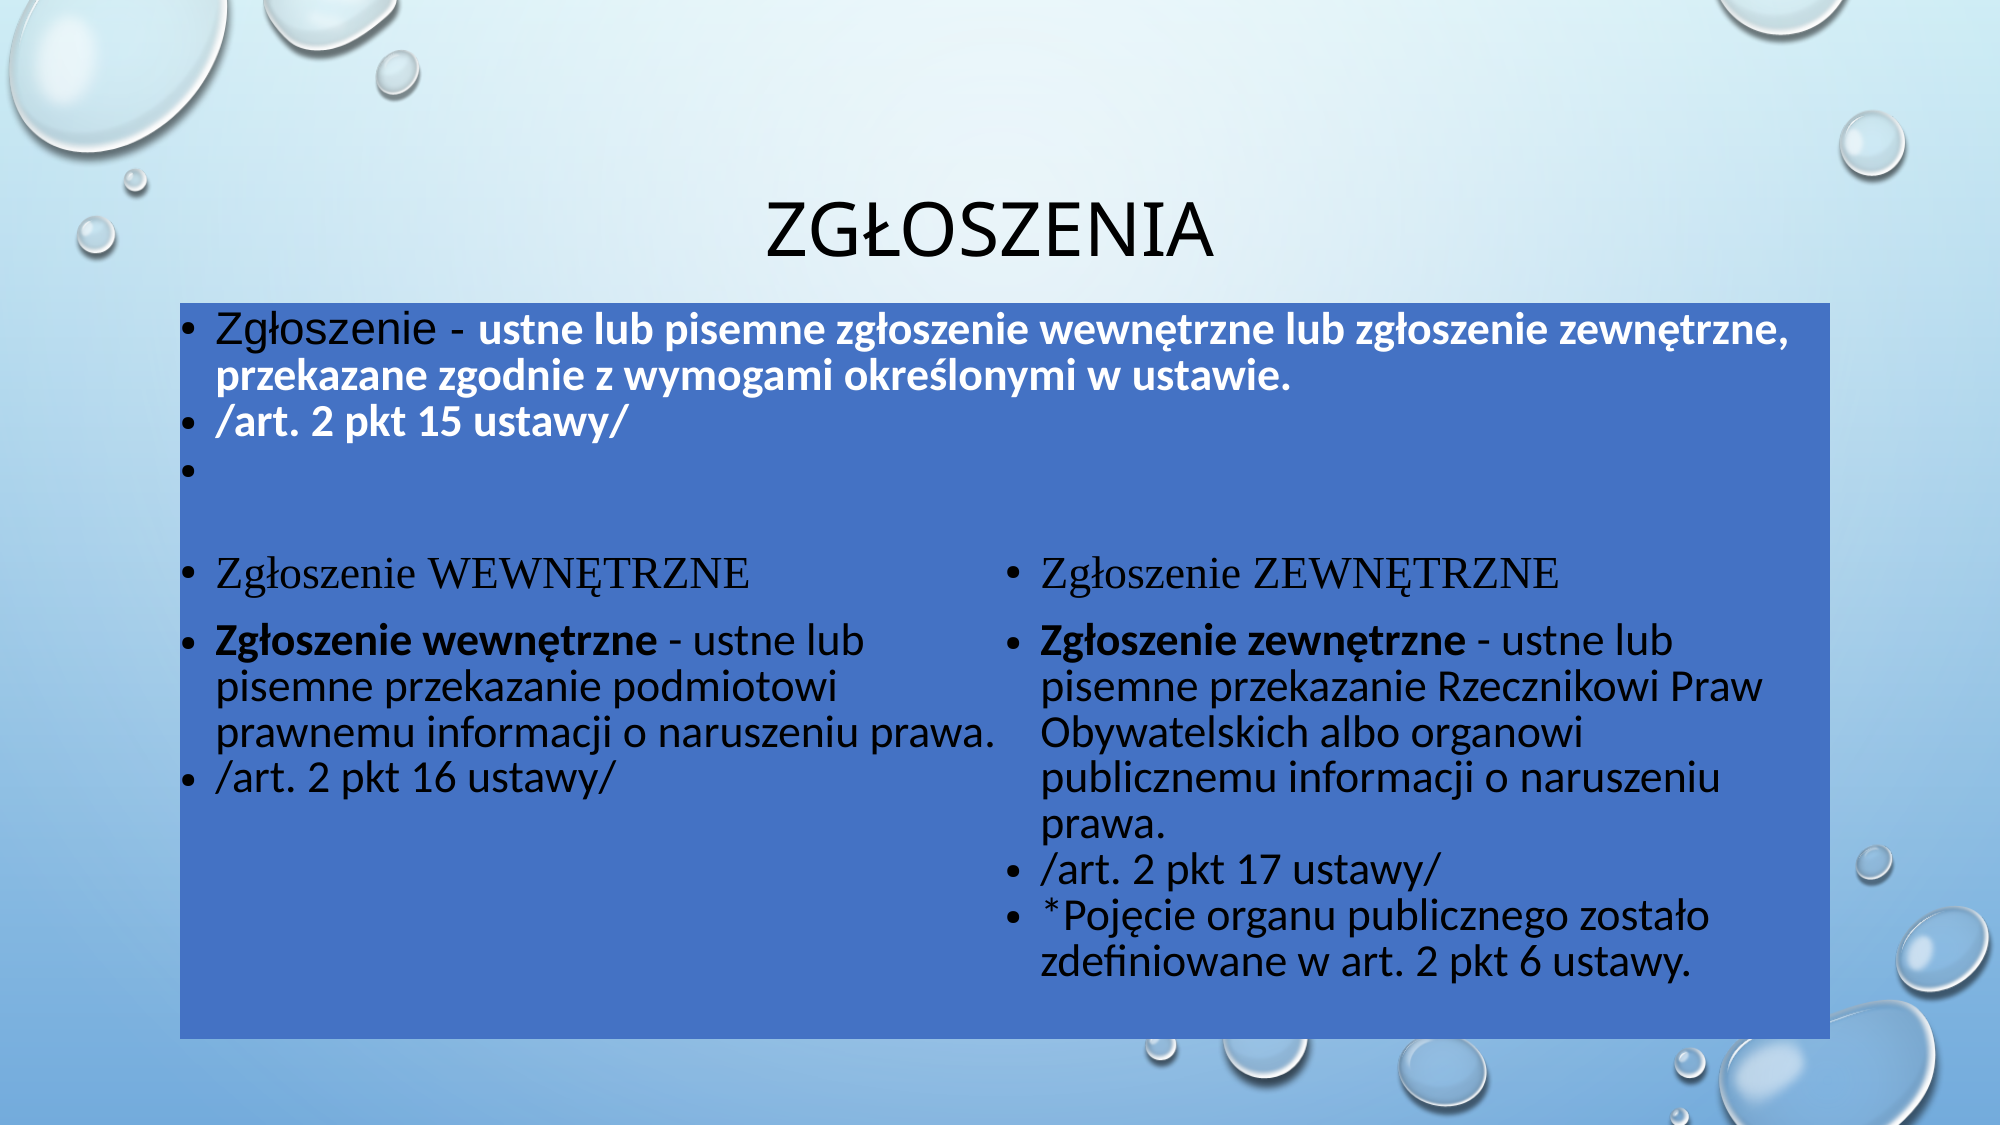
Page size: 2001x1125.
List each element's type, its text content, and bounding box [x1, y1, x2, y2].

title Zgłoszenia [149, 101, 1851, 364]
table_header Zgłoszenie - ustne lub pisemne zgłoszenie wewnętrzne lub zgłoszenie zewnętrzne, przekazane zgodnie z wymogami określonymi w ustawie. /art. 2 pkt 15 ustawy/ [180, 303, 1830, 548]
table_cell Zgłoszenie zewnętrzne - ustne lub pisemne przekazanie Rzecznikowi Praw Obywatelskich albo organowi publicznemu informacji o naruszeniu prawa. /art. 2 pkt 17 ustawy/ *Pojęcie organu publicznego zostało zdefiniowane w art. 2 pkt 6 ustawy. [1005, 621, 1830, 1039]
table_cell Zgłoszenie wewnętrzne - ustne lub pisemne przekazanie podmiotowi prawnemu informacji o naruszeniu prawa. /art. 2 pkt 16 ustawy/ [180, 621, 1005, 1039]
table_cell Zgłoszenie ZEWNĘTRZNE [1005, 548, 1830, 621]
table_cell Zgłoszenie WEWNĘTRZNE [180, 548, 1005, 621]
